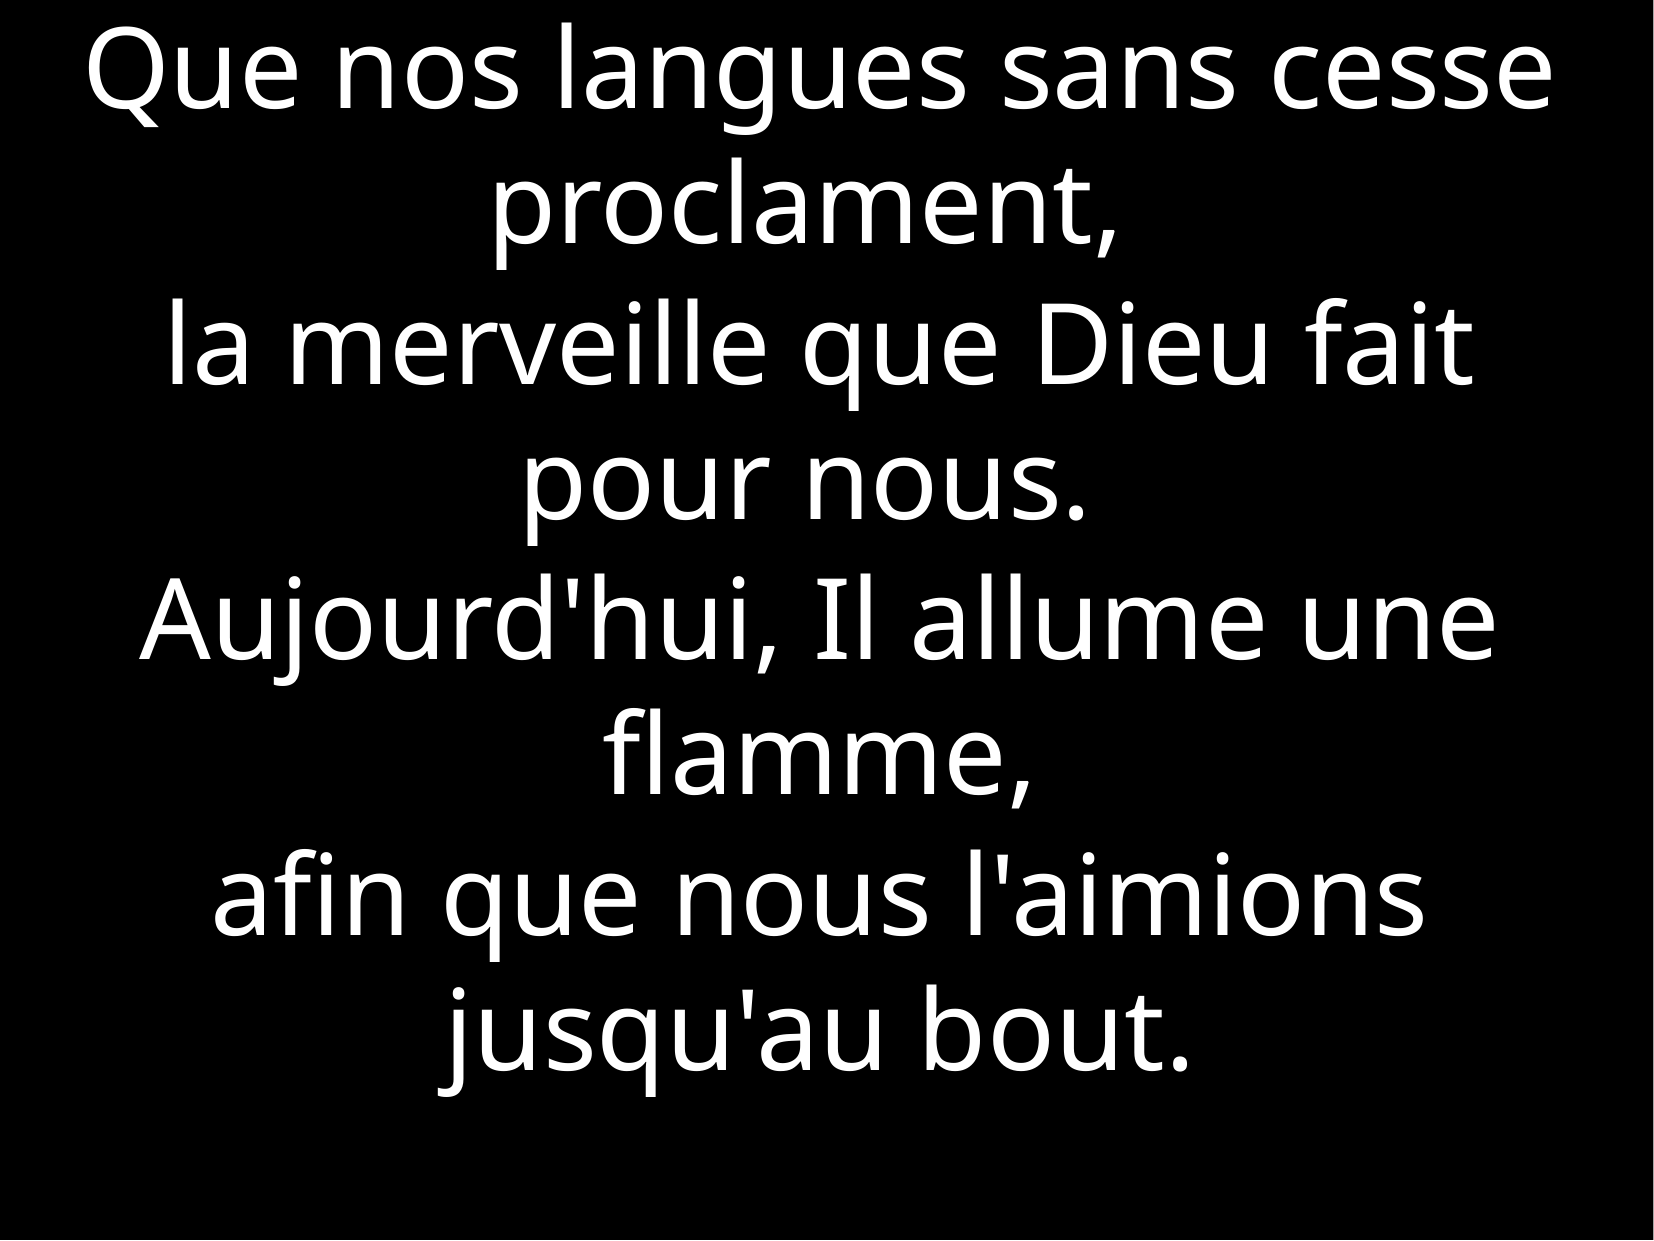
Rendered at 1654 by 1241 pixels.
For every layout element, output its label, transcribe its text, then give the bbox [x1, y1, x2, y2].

list Que nos langues sans cesse proclament, la merveille que Dieu fait pour nous. Aujourd'hui, Il allume une flamme, afin que nous l'aimions jusqu'au bout. [39, 0, 1602, 1024]
